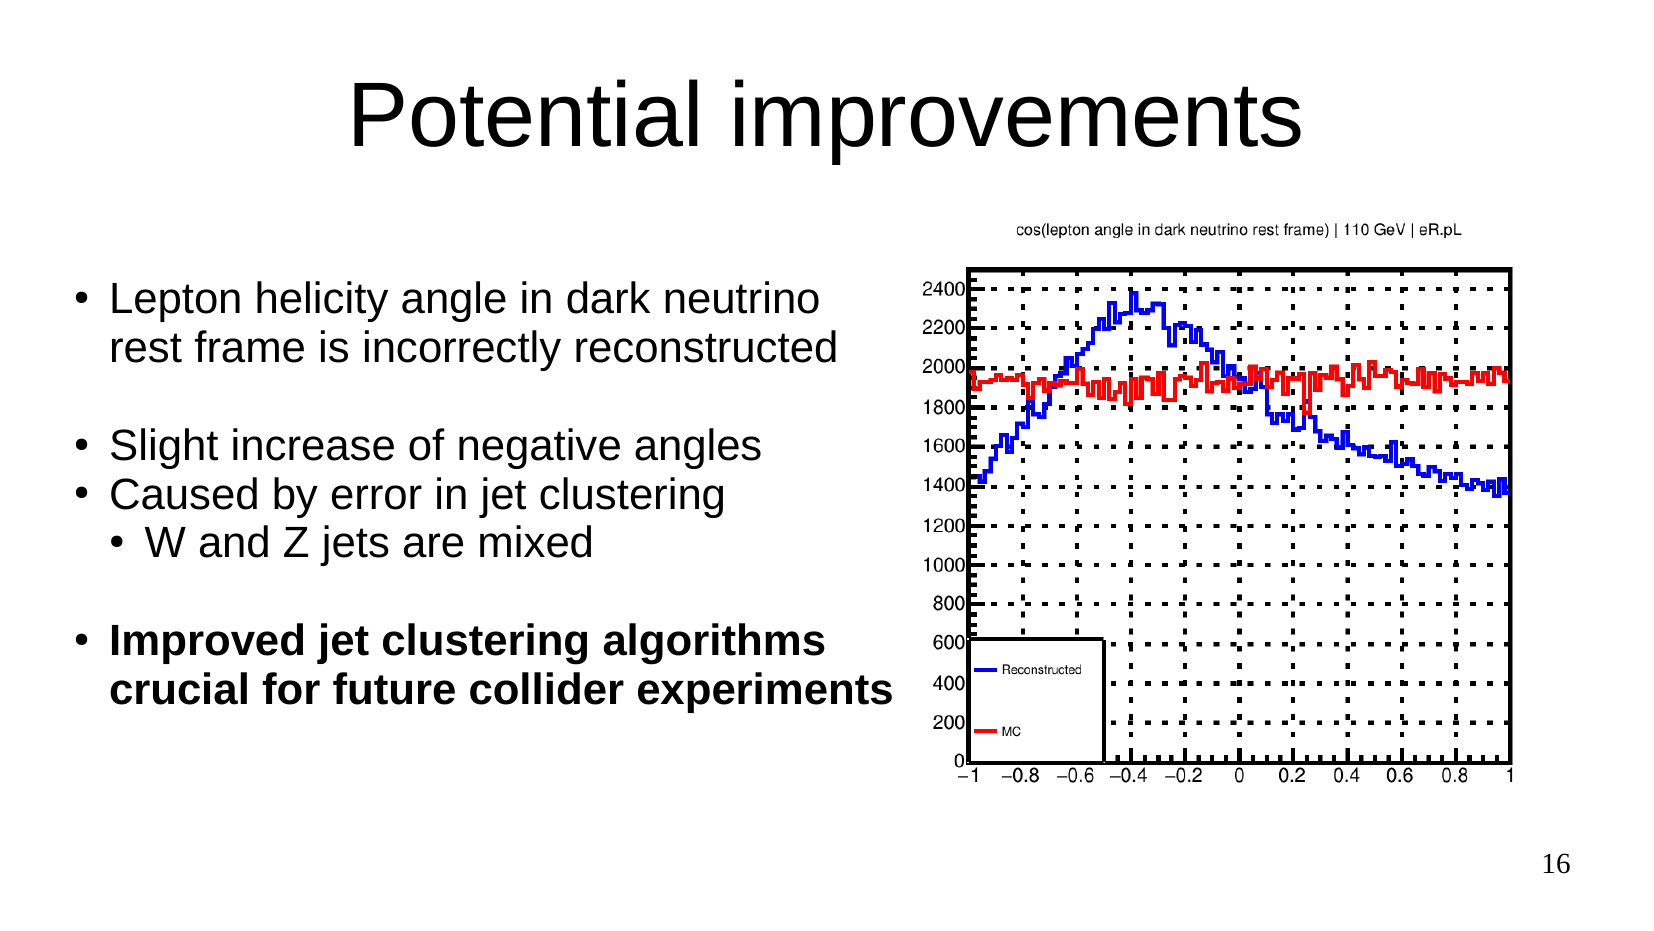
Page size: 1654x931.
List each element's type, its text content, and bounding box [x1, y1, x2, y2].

text_box Lepton helicity angle in dark neutrino rest frame is incorrectly reconstructed Slight increase of negative angles Caused by error in jet clustering W and Z jets are mixed Improved jet clustering algorithms crucial for future collider experiments [59, 267, 916, 774]
title Potential improvements [82, 37, 1571, 193]
picture [885, 192, 1536, 807]
